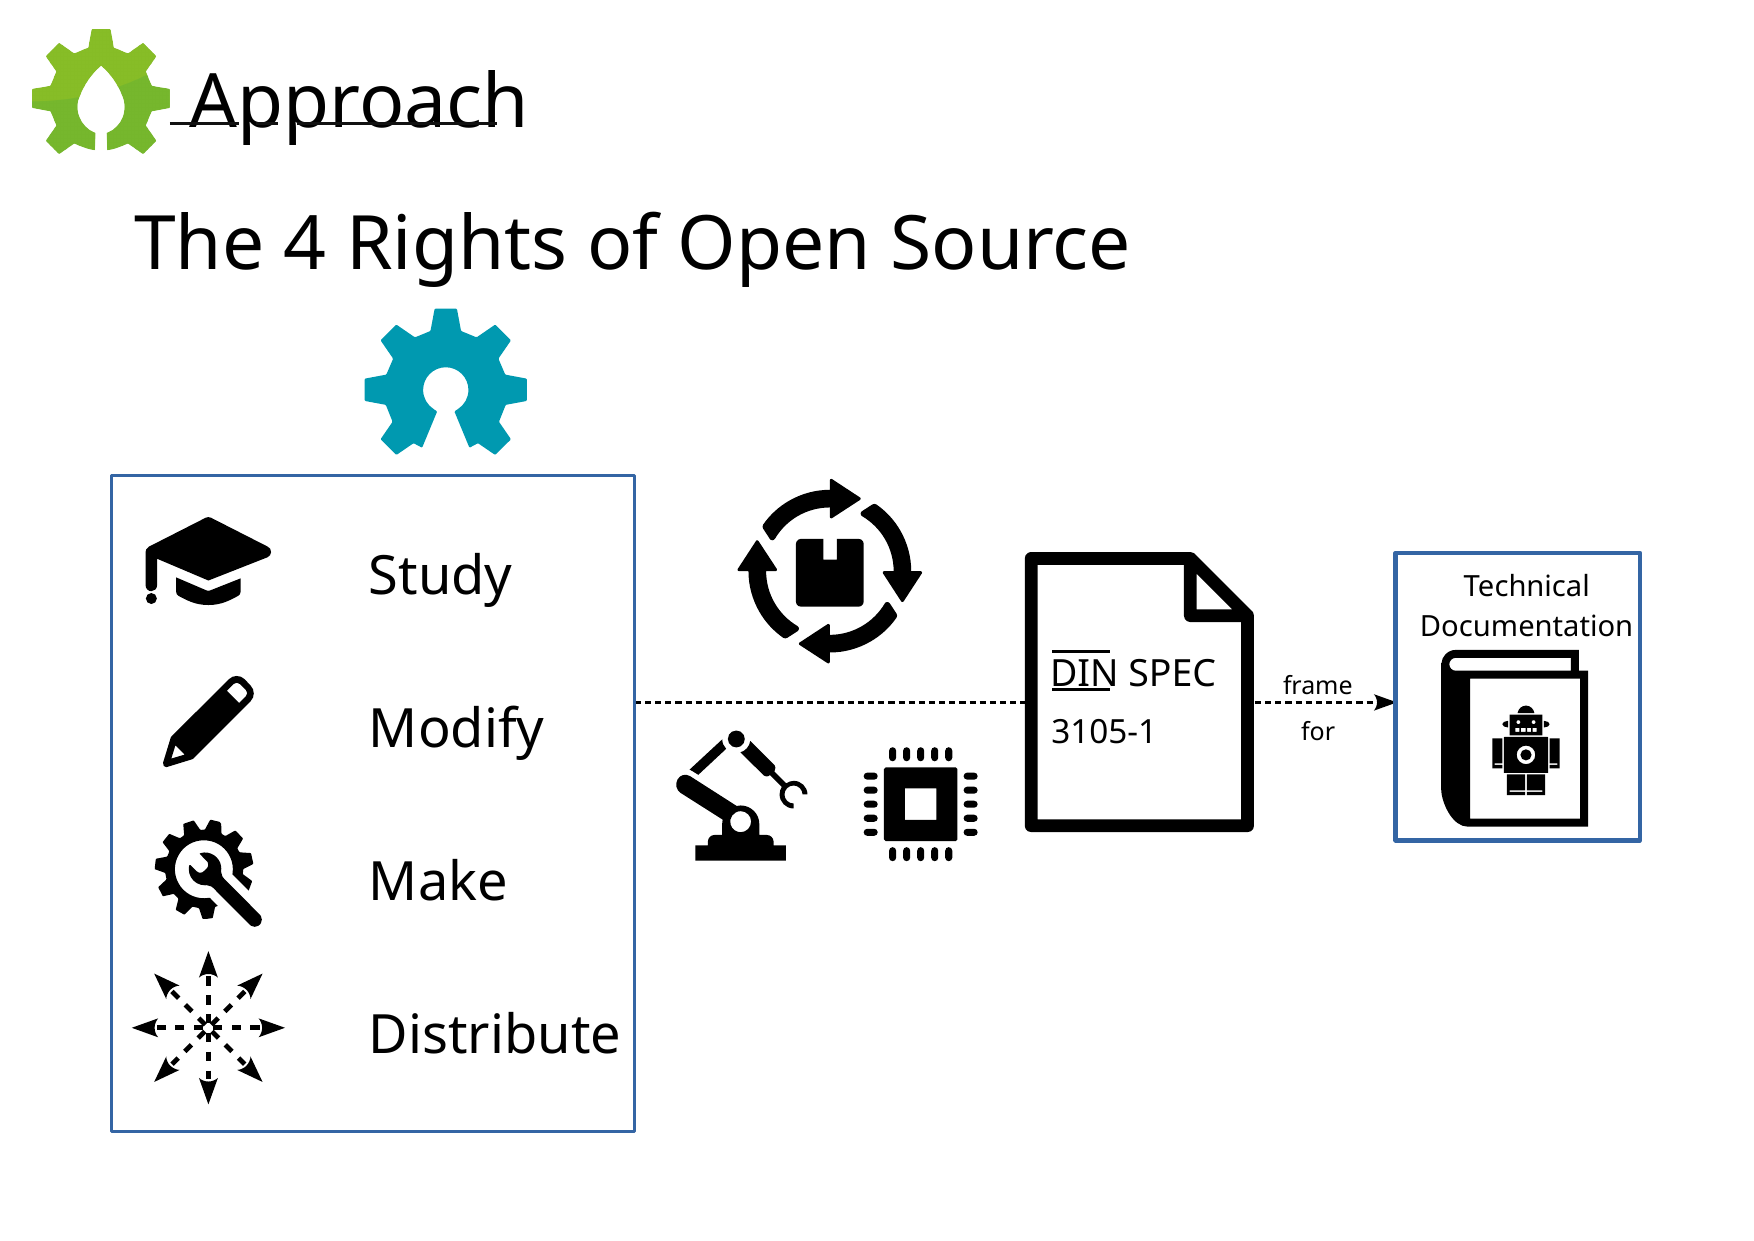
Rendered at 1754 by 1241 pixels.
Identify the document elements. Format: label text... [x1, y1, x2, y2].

picture [154, 819, 262, 927]
picture [145, 517, 272, 606]
picture [364, 308, 527, 455]
text_box Study [354, 529, 517, 608]
text_box Make [354, 835, 509, 914]
text_box Modify [354, 682, 543, 761]
text_box Approach [174, 40, 718, 143]
text_box DIN SPEC [1035, 638, 1303, 726]
text_box [1561, 704, 1566, 752]
text_box Distribute [354, 988, 612, 1067]
text_box frame for [1268, 660, 1391, 757]
text_box 3105-1 [1036, 700, 1262, 788]
picture [32, 29, 170, 154]
picture [162, 675, 254, 768]
text_box [1486, 704, 1491, 752]
picture [676, 730, 808, 861]
text_box The 4 Rights of Open Source [134, 191, 1518, 289]
text_box Technical Documentation [1405, 557, 1658, 645]
picture [845, 729, 996, 879]
picture [1024, 552, 1254, 833]
picture [1422, 646, 1607, 831]
picture [737, 478, 923, 664]
